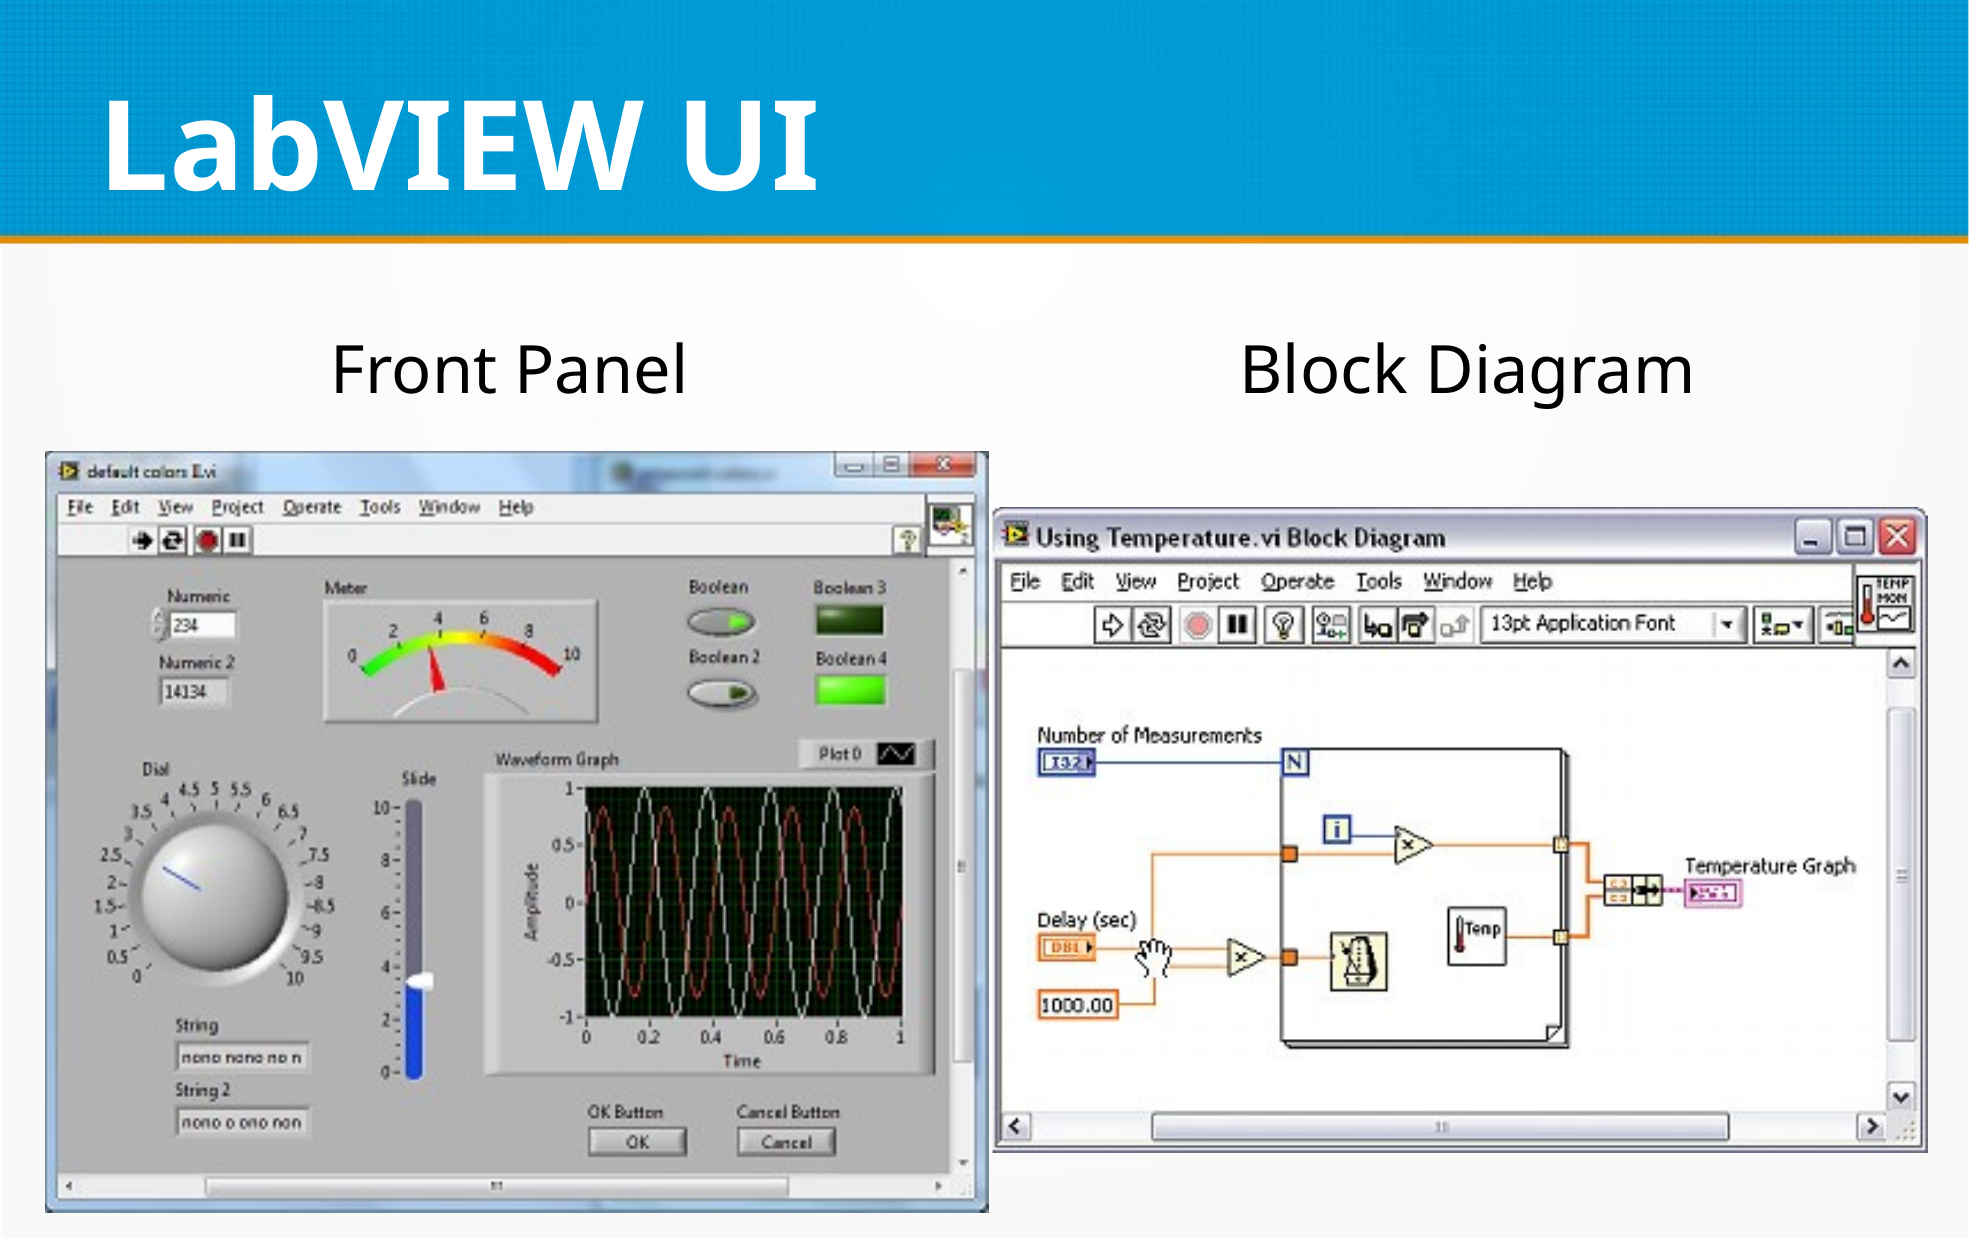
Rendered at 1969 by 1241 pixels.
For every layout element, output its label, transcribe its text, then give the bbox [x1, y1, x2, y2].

title LabVIEW UI [98, 19, 1870, 227]
picture [0, 233, 1969, 1241]
text_box Block Diagram [1107, 319, 1828, 416]
text_box Front Panel [150, 319, 871, 416]
